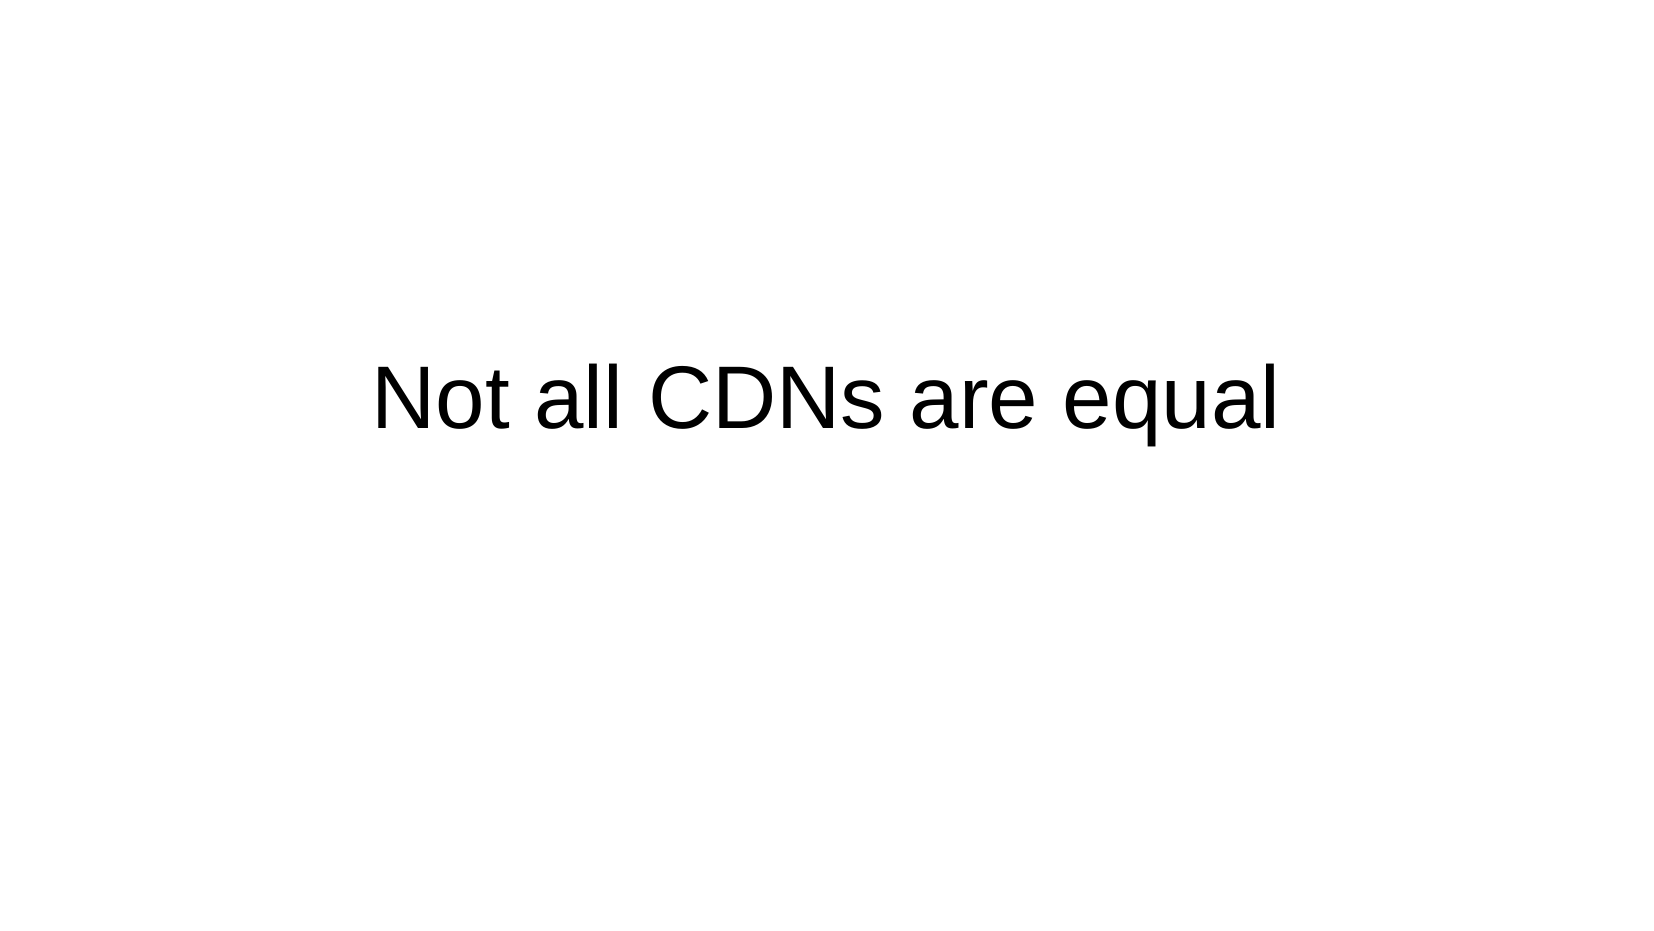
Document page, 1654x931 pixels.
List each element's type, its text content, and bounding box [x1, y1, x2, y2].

subtitle Not all CDNs are equal [82, 37, 1571, 758]
